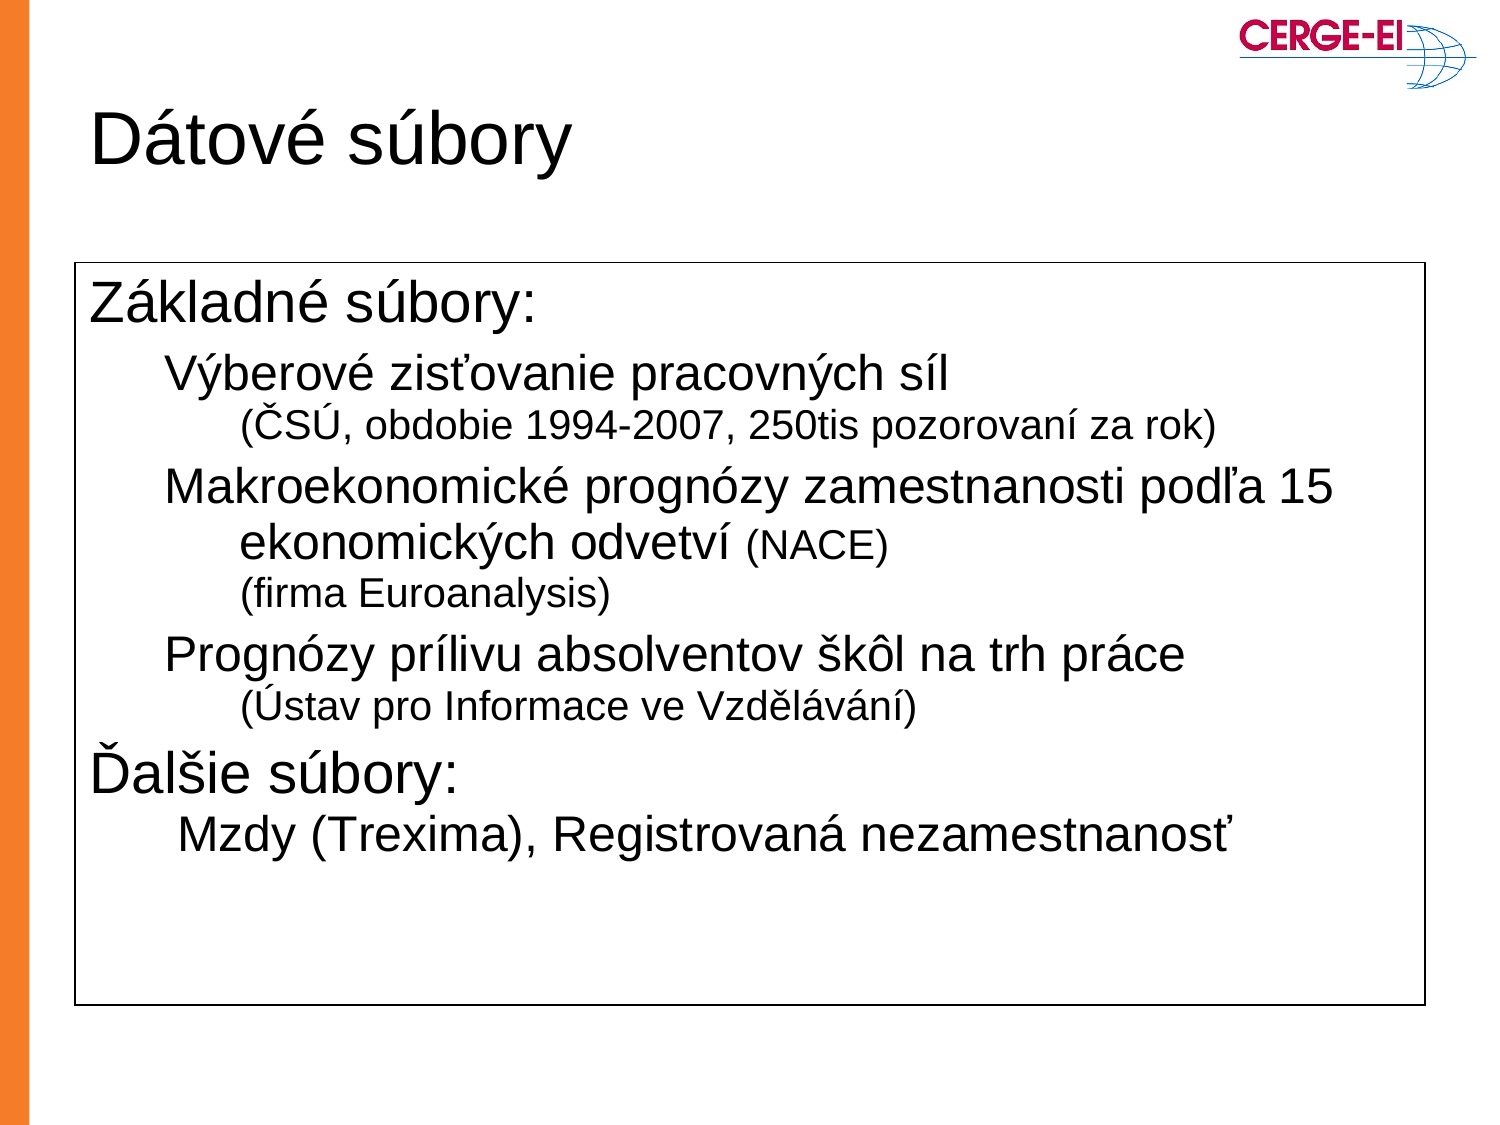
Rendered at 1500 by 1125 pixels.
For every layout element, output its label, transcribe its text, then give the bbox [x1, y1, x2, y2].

list Základné súbory: Výberové zisťovanie pracovných síl (ČSÚ, obdobie 1994-2007, 250tis pozorovaní za rok) Makroekonomické prognózy zamestnanosti podľa 15 ekonomických odvetví (NACE) (firma Euroanalysis) Prognózy prílivu absolventov škôl na trh práce (Ústav pro Informace ve Vzdělávání) Ďalšie súbory: Mzdy (Trexima), Registrovaná nezamestnanosť [75, 262, 1426, 1006]
title Dátové súbory [75, 45, 1426, 233]
picture [1239, 19, 1477, 89]
